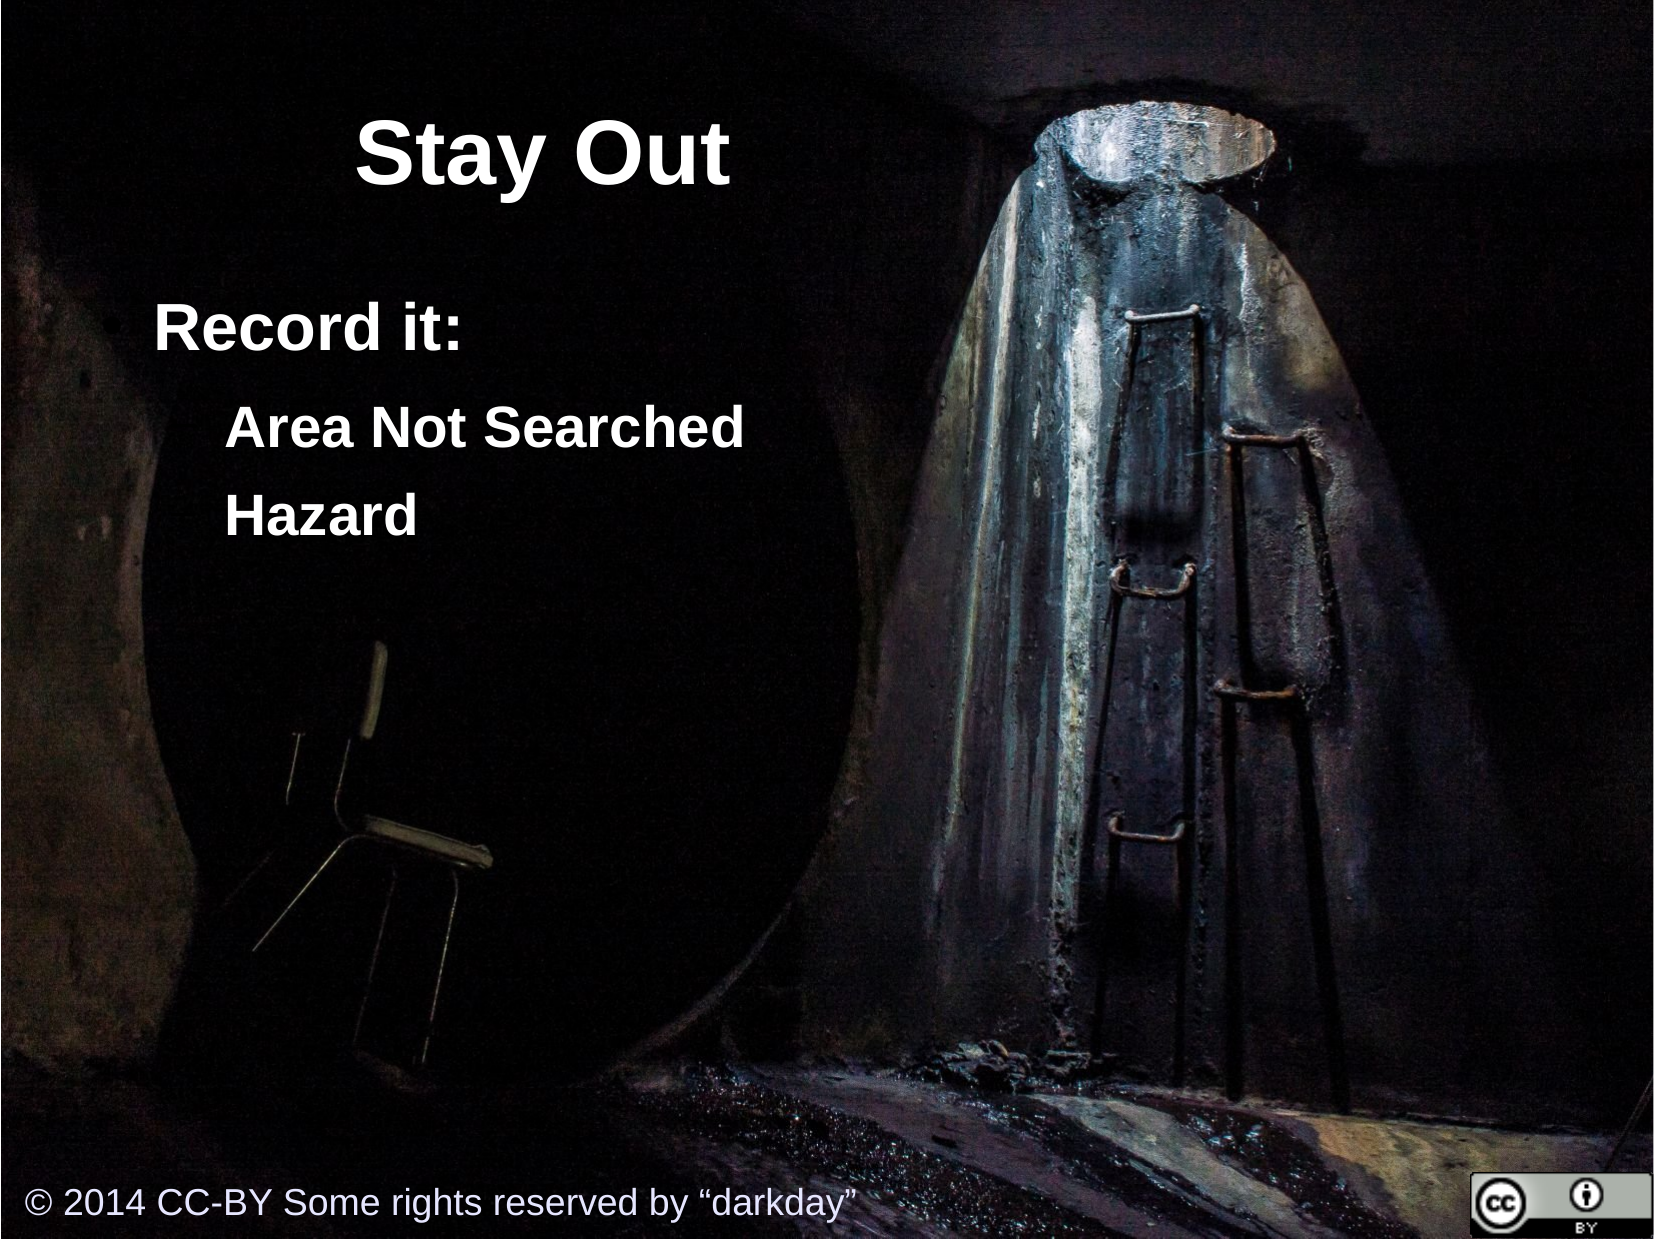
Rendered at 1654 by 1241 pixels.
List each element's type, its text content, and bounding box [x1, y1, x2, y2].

picture [1, 0, 1654, 1239]
title Stay Out [82, 49, 1003, 257]
list Record it: Area Not Searched Hazard [82, 290, 1571, 1010]
text_box © 2014 CC-BY Some rights reserved by “darkday” [10, 1174, 971, 1232]
